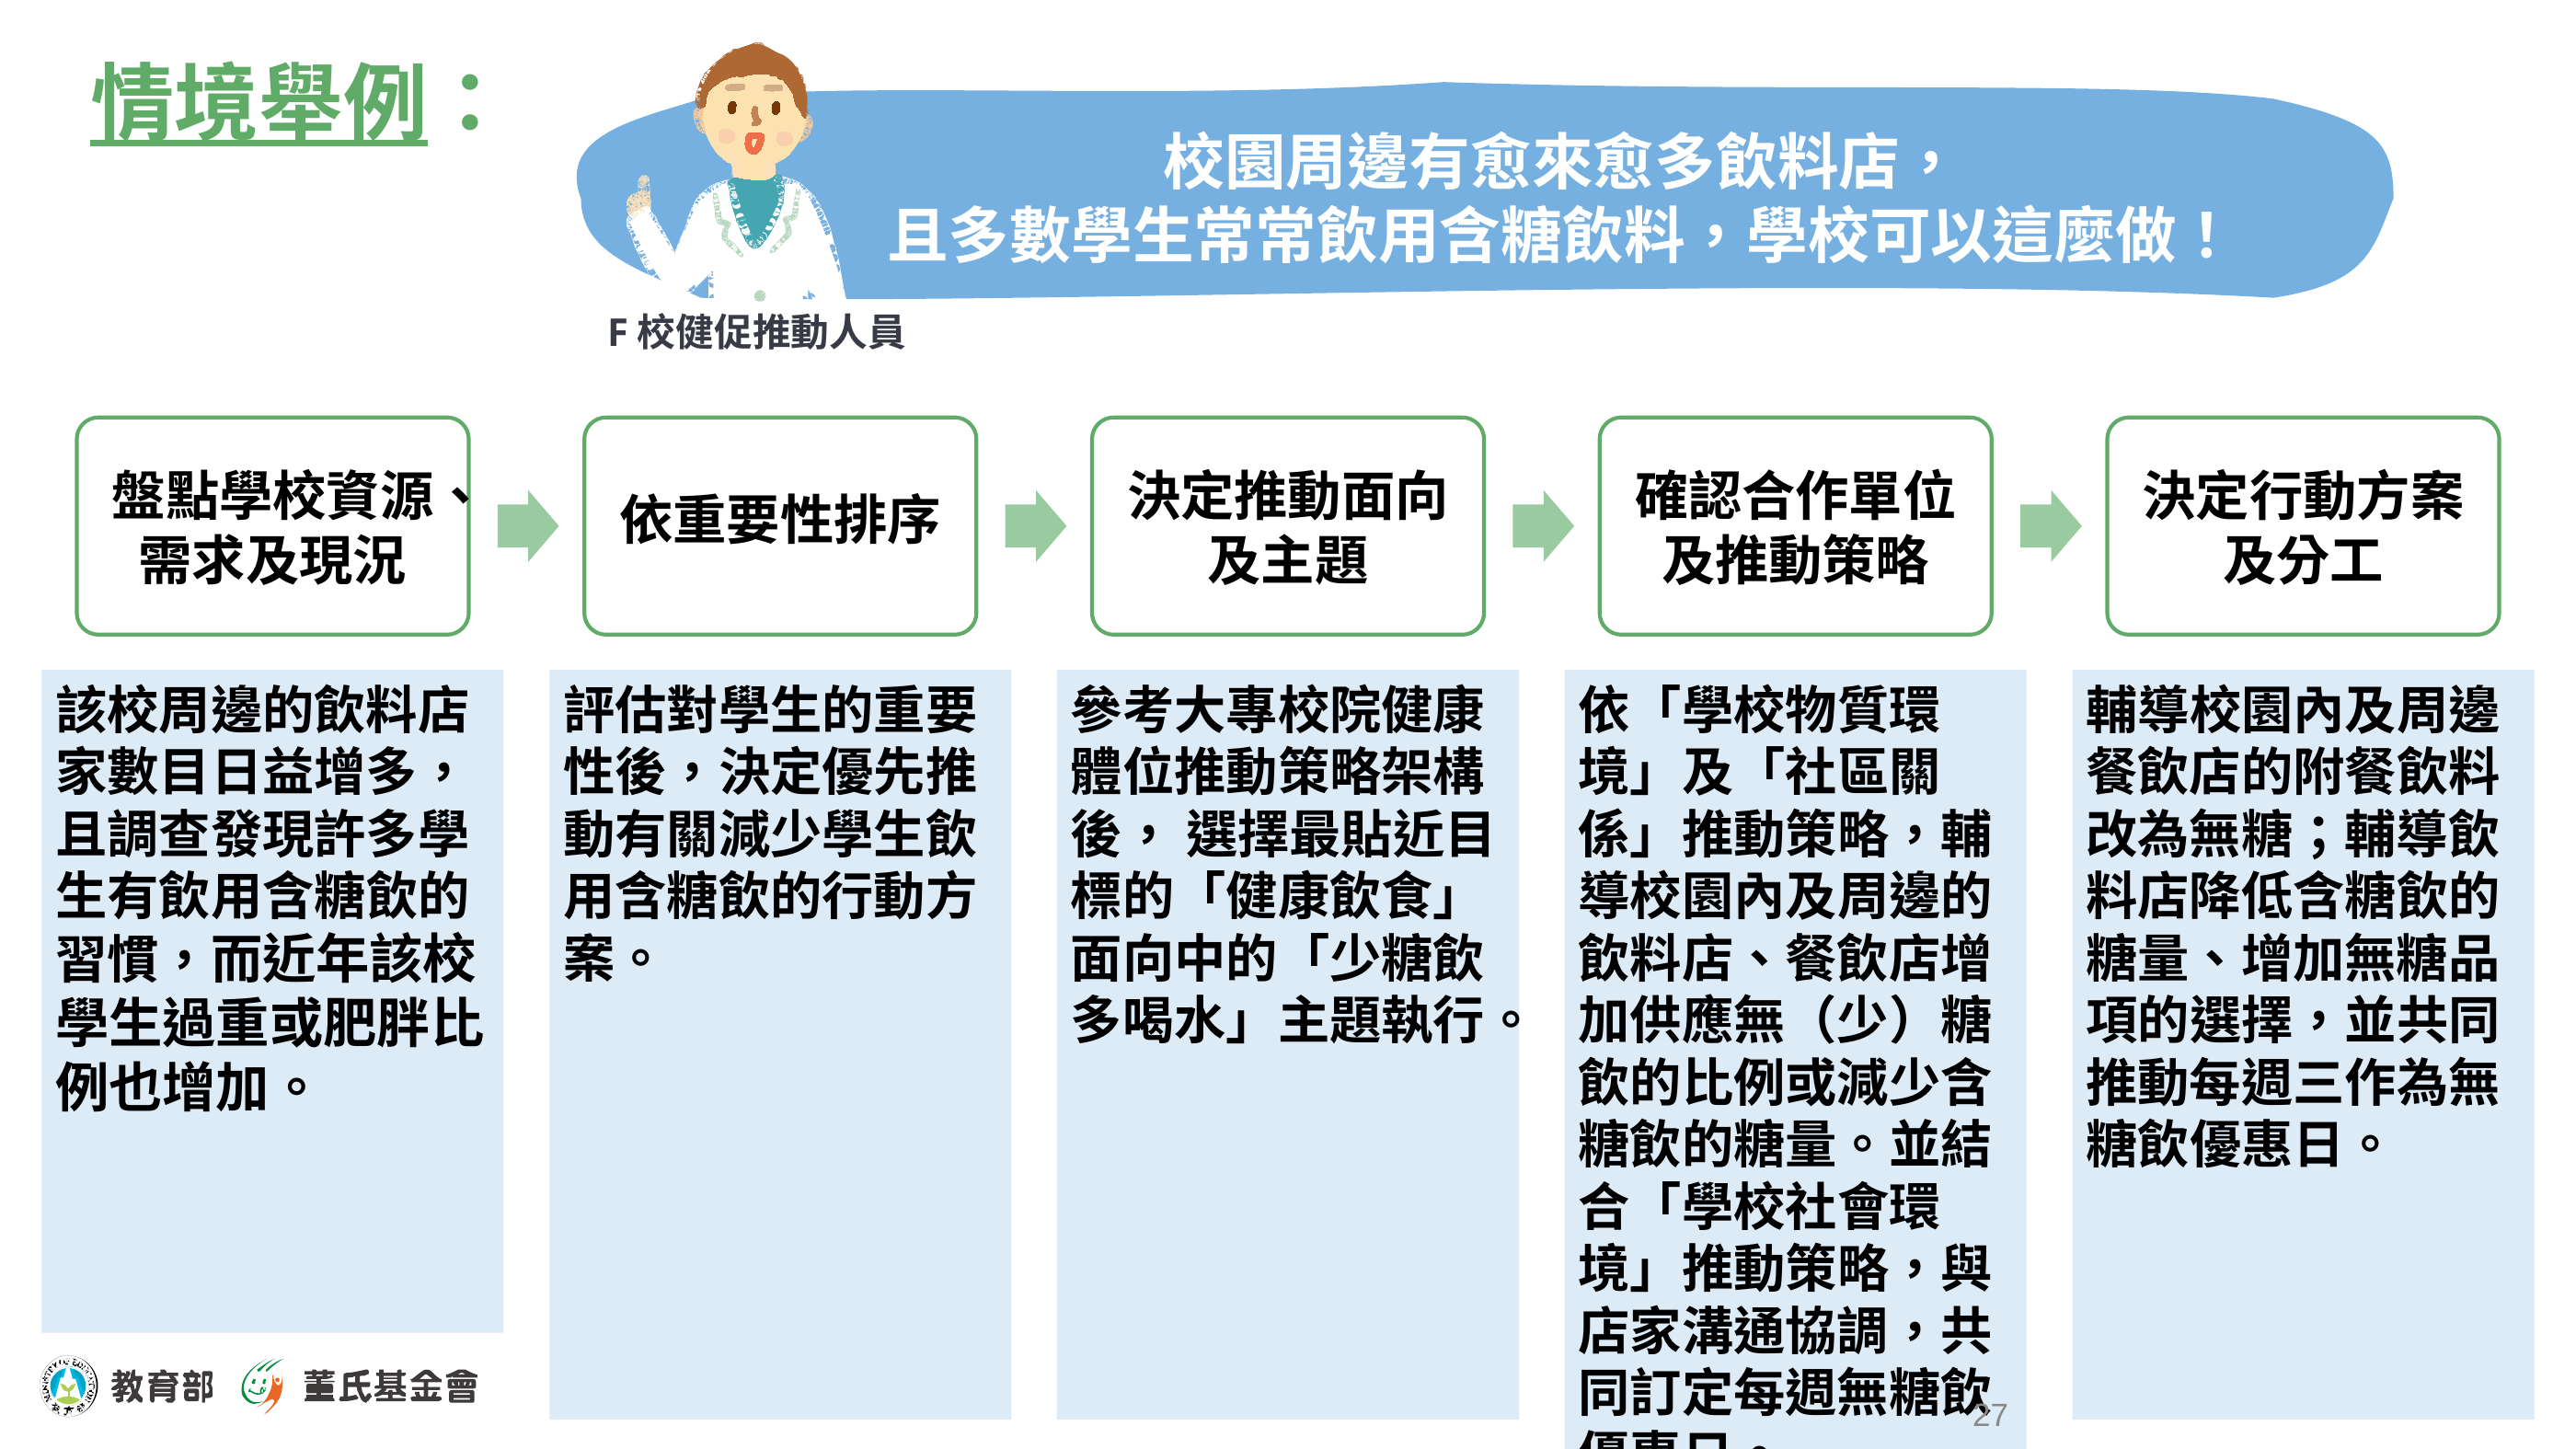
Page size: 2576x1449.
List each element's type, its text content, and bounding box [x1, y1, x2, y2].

text_box 依「學校物質環境」及「社區關係」推動策略，輔導校園內及周邊的飲料店、餐飲店增加供應無（少）糖飲的比例或減少含糖飲的糖量。並結合「學校社會環境」推動策略，與店家溝通協調，共同訂定每週無糖飲優惠日。 [1564, 670, 2027, 1437]
text_box [497, 489, 559, 562]
text_box 27 [1959, 1374, 2560, 1449]
text_box [858, 279, 2340, 300]
text_box [1512, 489, 1575, 562]
text_box 決定行動方案及分工 [2107, 417, 2500, 635]
text_box F校健促推動人員 [593, 301, 957, 361]
text_box [576, 123, 627, 264]
text_box 依重要性排序 [584, 417, 977, 635]
text_box 決定推動面向及主題 [1092, 417, 1485, 635]
picture [627, 42, 858, 305]
text_box 確認合作單位及推動策略 [1599, 417, 1992, 635]
text_box 校園周邊有愈來愈多飲料店， 且多數學生常常飲用含糖飲料，學校可以這麼做！ [858, 116, 2383, 279]
text_box 輔導校園內及周邊餐飲店的附餐飲料改為無糖；輔導飲料店降低含糖飲的糖量、增加無糖品項的選擇，並共同推動每週三作為無糖飲優惠日。 [2072, 670, 2535, 1374]
text_box 參考大專校院健康體位推動策略架構後， 選擇最貼近目標的「健康飲食」面向中的「少糖飲多喝水」主題執行。 [1057, 670, 1520, 1420]
text_box [2020, 489, 2082, 562]
text_box [1005, 489, 1067, 562]
text_box 情境舉例： [76, 43, 627, 158]
text_box [2383, 148, 2394, 225]
text_box [858, 82, 2336, 116]
text_box 評估對學生的重要性後，決定優先推動有關減少學生飲用含糖飲的行動方案。 [549, 670, 1012, 1420]
text_box 該校周邊的飲料店家數目日益增多，且調查發現許多學生有飲用含糖飲的習慣，而近年該校學生過重或肥胖比例也增加。 [41, 670, 504, 1333]
text_box 盤點學校資源、需求及現況 [76, 417, 469, 635]
